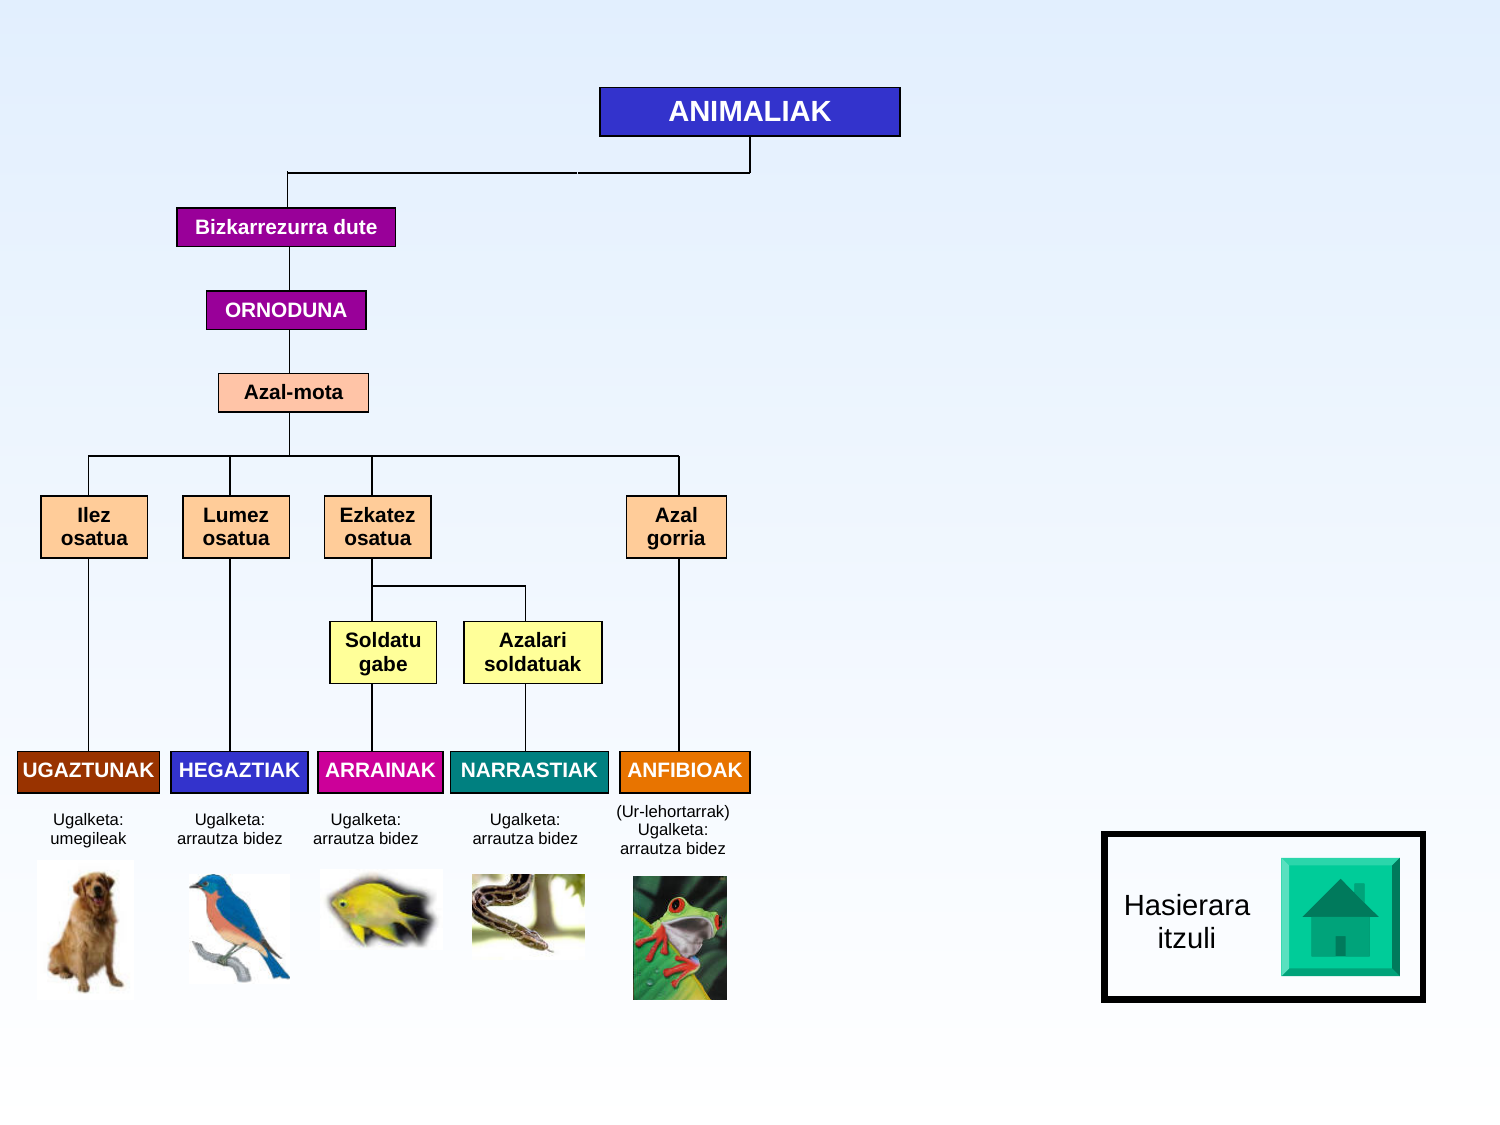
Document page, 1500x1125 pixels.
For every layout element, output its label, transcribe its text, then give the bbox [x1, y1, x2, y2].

text_box Hasierara itzuli [1108, 881, 1270, 963]
text_box Ilez osatua [41, 495, 148, 558]
text_box ORNODUNA [206, 290, 367, 330]
text_box Azal-mota [218, 373, 369, 413]
picture [320, 869, 443, 951]
text_box Ugalketa: umegileak [17, 802, 160, 856]
text_box Ugalketa: arrautza bidez [160, 802, 302, 856]
text_box ARRAINAK [318, 751, 444, 794]
text_box UGAZTUNAK [17, 751, 160, 794]
text_box NARRASTIAK [450, 751, 609, 794]
text_box Ugalketa: arrautza bidez [454, 802, 596, 856]
text_box ANIMALIAK [600, 87, 901, 136]
text_box Soldatu gabe [329, 621, 437, 684]
text_box Ezkatez osatua [324, 495, 431, 558]
picture [472, 874, 585, 960]
text_box ANFIBIOAK [620, 751, 751, 794]
text_box (Ur-lehortarrak) Ugalketa: arrautza bidez [596, 794, 751, 867]
picture [189, 874, 290, 984]
text_box HEGAZTIAK [171, 751, 309, 794]
picture [633, 876, 727, 1000]
text_box Lumez osatua [183, 495, 290, 558]
picture [37, 860, 134, 1000]
text_box Ugalketa: arrautza bidez [302, 802, 432, 856]
text_box Bizkarrezurra dute [177, 207, 396, 247]
text_box Azalari soldatuak [463, 621, 602, 684]
text_box Azal gorria [626, 495, 727, 558]
